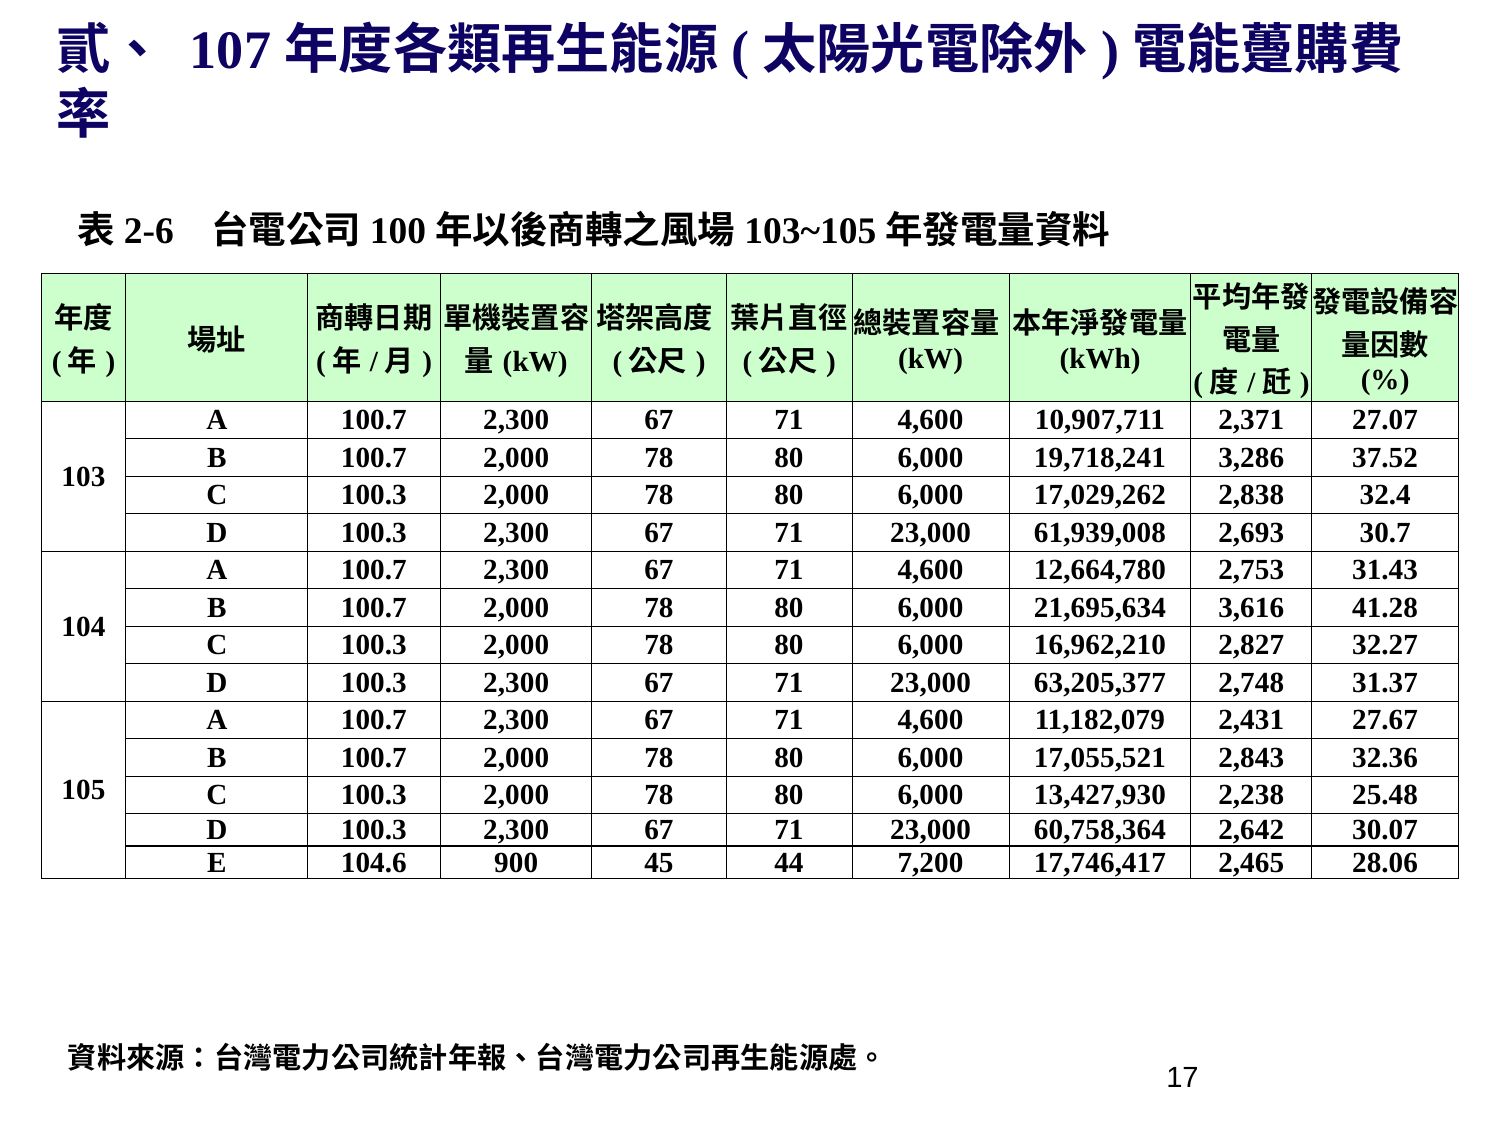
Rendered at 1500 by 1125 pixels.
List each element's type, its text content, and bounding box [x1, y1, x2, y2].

table_cell 100.3 [308, 664, 440, 701]
table_cell 900 [441, 847, 591, 878]
table_cell 78 [592, 589, 726, 626]
table_cell 17,029,262 [1010, 477, 1190, 513]
table_cell 2,000 [441, 439, 591, 476]
table_cell 67 [592, 664, 726, 701]
table_cell 71 [727, 552, 852, 588]
table_cell 6,000 [853, 439, 1009, 476]
table_cell 2,000 [441, 739, 591, 776]
table_cell 100.3 [308, 477, 440, 513]
table_cell 78 [592, 777, 726, 813]
table_cell 23,000 [853, 514, 1009, 551]
table_cell 2,748 [1191, 664, 1311, 701]
table_cell 32.27 [1312, 627, 1458, 663]
table_cell 80 [727, 777, 852, 813]
table_cell 23,000 [853, 664, 1009, 701]
table_cell 78 [592, 739, 726, 776]
table_cell 71 [727, 814, 852, 845]
table_cell 63,205,377 [1010, 664, 1190, 701]
table_cell 71 [727, 402, 852, 438]
table_cell 2,843 [1191, 739, 1311, 776]
table_cell B [126, 439, 307, 476]
table_header 總裝置容量(kW) [853, 274, 1009, 401]
table_cell 23,000 [853, 814, 1009, 845]
table_cell 27.67 [1312, 702, 1458, 738]
table_cell 100.7 [308, 589, 440, 626]
table_cell 100.7 [308, 552, 440, 588]
table_cell A [126, 552, 307, 588]
table_cell 2,838 [1191, 477, 1311, 513]
table_cell 67 [592, 402, 726, 438]
table_cell 30.07 [1312, 814, 1458, 845]
table_cell 12,664,780 [1010, 552, 1190, 588]
table_cell 6,000 [853, 477, 1009, 513]
table_cell 80 [727, 589, 852, 626]
table_cell 2,238 [1191, 777, 1311, 813]
table_cell C [126, 777, 307, 813]
table_cell 71 [727, 664, 852, 701]
table_cell 3,616 [1191, 589, 1311, 626]
table_cell A [126, 702, 307, 738]
table_cell 78 [592, 477, 726, 513]
table_header 單機裝置容量(kW) [441, 274, 591, 401]
table_cell 80 [727, 439, 852, 476]
table_header 年度 (年) [42, 274, 125, 401]
table_cell D [126, 514, 307, 551]
table_cell 37.52 [1312, 439, 1458, 476]
table_header 場址 [126, 274, 307, 401]
table_cell 32.4 [1312, 477, 1458, 513]
table_cell 16,962,210 [1010, 627, 1190, 663]
table_cell 2,300 [441, 664, 591, 701]
table_cell 80 [727, 739, 852, 776]
table_cell 100.3 [308, 814, 440, 845]
table_cell B [126, 589, 307, 626]
table_cell 4,600 [853, 402, 1009, 438]
table_cell 13,427,930 [1010, 777, 1190, 813]
table_header 葉片直徑 (公尺) [727, 274, 852, 401]
table_cell 32.36 [1312, 739, 1458, 776]
table_cell 104.6 [308, 847, 440, 878]
table_cell 78 [592, 439, 726, 476]
table_cell 100.7 [308, 402, 440, 438]
table_cell 2,000 [441, 777, 591, 813]
table_cell 31.43 [1312, 552, 1458, 588]
table_cell 28.06 [1312, 847, 1458, 878]
table_cell 71 [727, 514, 852, 551]
table_cell 2,753 [1191, 552, 1311, 588]
table_cell 6,000 [853, 739, 1009, 776]
table_header 商轉日期 (年/月) [308, 274, 440, 401]
table_cell 4,600 [853, 552, 1009, 588]
table_cell D [126, 664, 307, 701]
table_cell 2,300 [441, 702, 591, 738]
table_header 塔架高度(公尺) [592, 274, 726, 401]
table_cell 100.3 [308, 627, 440, 663]
table_cell 19,718,241 [1010, 439, 1190, 476]
table_cell 6,000 [853, 627, 1009, 663]
table_cell 21,695,634 [1010, 589, 1190, 626]
table_cell 3,286 [1191, 439, 1311, 476]
table_cell 41.28 [1312, 589, 1458, 626]
table_cell 60,758,364 [1010, 814, 1190, 845]
table_cell 78 [592, 627, 726, 663]
table_cell 2,300 [441, 552, 591, 588]
table_cell 31.37 [1312, 664, 1458, 701]
table_cell 27.07 [1312, 402, 1458, 438]
table_cell 100.7 [308, 439, 440, 476]
table_cell 2,693 [1191, 514, 1311, 551]
table_cell 17,746,417 [1010, 847, 1190, 878]
table_header 發電設備容量因數 (%) [1312, 274, 1458, 401]
text_box 表2-6 台電公司100年以後商轉之風場103~105年發電量資料 [47, 196, 1140, 256]
table_cell E [126, 847, 307, 878]
table_cell 80 [727, 477, 852, 513]
table_cell 67 [592, 814, 726, 845]
table_cell 61,939,008 [1010, 514, 1190, 551]
table_cell C [126, 627, 307, 663]
table_cell 11,182,079 [1010, 702, 1190, 738]
table_cell 2,642 [1191, 814, 1311, 845]
table_cell 2,371 [1191, 402, 1311, 438]
table_cell 2,000 [441, 477, 591, 513]
table_cell 100.3 [308, 514, 440, 551]
table_cell B [126, 739, 307, 776]
table_cell 7,200 [853, 847, 1009, 878]
table_cell 2,000 [441, 627, 591, 663]
text_box <編號> [1151, 1051, 1500, 1125]
table_cell 103 [42, 402, 125, 551]
table_cell 2,465 [1191, 847, 1311, 878]
table_cell A [126, 402, 307, 438]
table_cell 2,827 [1191, 627, 1311, 663]
table_cell 100.7 [308, 739, 440, 776]
table_cell 104 [42, 552, 125, 701]
table_cell 71 [727, 702, 852, 738]
table_cell D [126, 814, 307, 845]
table_cell 4,600 [853, 702, 1009, 738]
table_cell 67 [592, 552, 726, 588]
table_cell 67 [592, 514, 726, 551]
table_cell 2,431 [1191, 702, 1311, 738]
table_cell 45 [592, 847, 726, 878]
table_cell 105 [42, 702, 125, 878]
table_cell 2,300 [441, 402, 591, 438]
table_cell 100.3 [308, 777, 440, 813]
table_cell 17,055,521 [1010, 739, 1190, 776]
table_cell 2,300 [441, 514, 591, 551]
table_cell 10,907,711 [1010, 402, 1190, 438]
table_cell 44 [727, 847, 852, 878]
table_cell 25.48 [1312, 777, 1458, 813]
table_cell C [126, 477, 307, 513]
table_cell 30.7 [1312, 514, 1458, 551]
table_header 平均年發電量 (度/瓩) [1191, 274, 1311, 401]
table_header 本年淨發電量 (kWh) [1010, 274, 1190, 401]
table_cell 100.7 [308, 702, 440, 738]
table_cell 6,000 [853, 589, 1009, 626]
table_cell 67 [592, 702, 726, 738]
table_cell 2,300 [441, 814, 591, 845]
text_box 貳、 107年度各類再生能源(太陽光電除外)電能躉購費率 [41, 7, 1459, 90]
table_cell 6,000 [853, 777, 1009, 813]
table_cell 2,000 [441, 589, 591, 626]
table_cell 80 [727, 627, 852, 663]
text_box 資料來源：台灣電力公司統計年報、台灣電力公司再生能源處。 [53, 1031, 1436, 1082]
